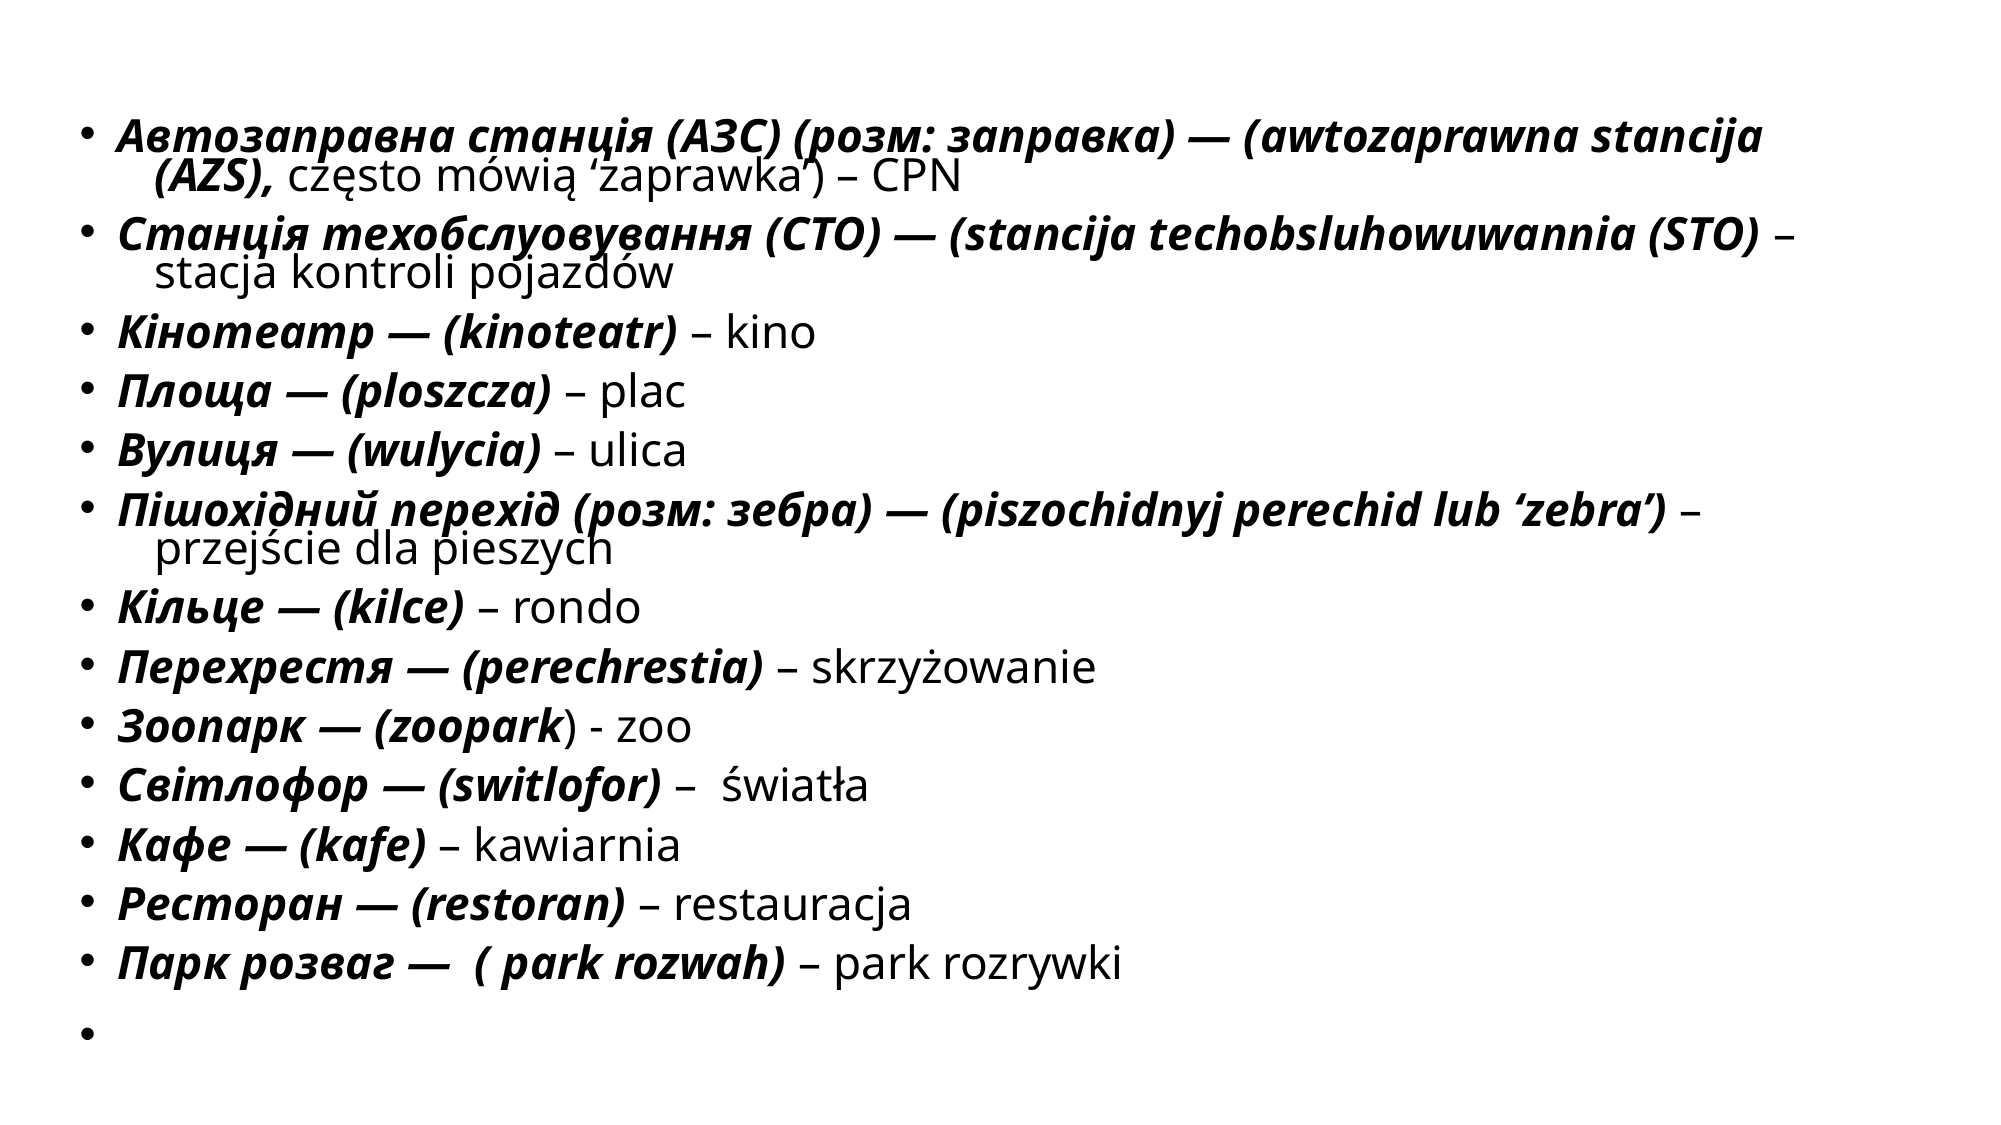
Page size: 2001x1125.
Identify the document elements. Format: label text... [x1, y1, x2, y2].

list Автозаправна станція (АЗС) (розм: заправка) — (awtozaprawna stancija (AZS), często mówią ‘zaprawka’) – CPN Станція техобслуовування (СТО) — (stancija techobsluhowuwannia (STO) – stacja kontroli pojazdów Кінотеатр — (kinoteatr) – kino Площа — (ploszcza) – plac Вулиця — (wulycia) – ulica Пішохідний перехід (розм: зебра) — (piszochidnyj perechid lub ‘zebra’) – przejście dla pieszych Кільце — (kilce) – rondo Перехрестя — (perechrestia) – skrzyżowanie Зоопарк — (zoopark) - zoo Світлофор — (switlofor) – światła Кафе — (kafe) – kawiarnia Ресторан — (restoran) – restauracja Парк розваг — ( park rozwah) – park rozrywki [64, 114, 1863, 1014]
